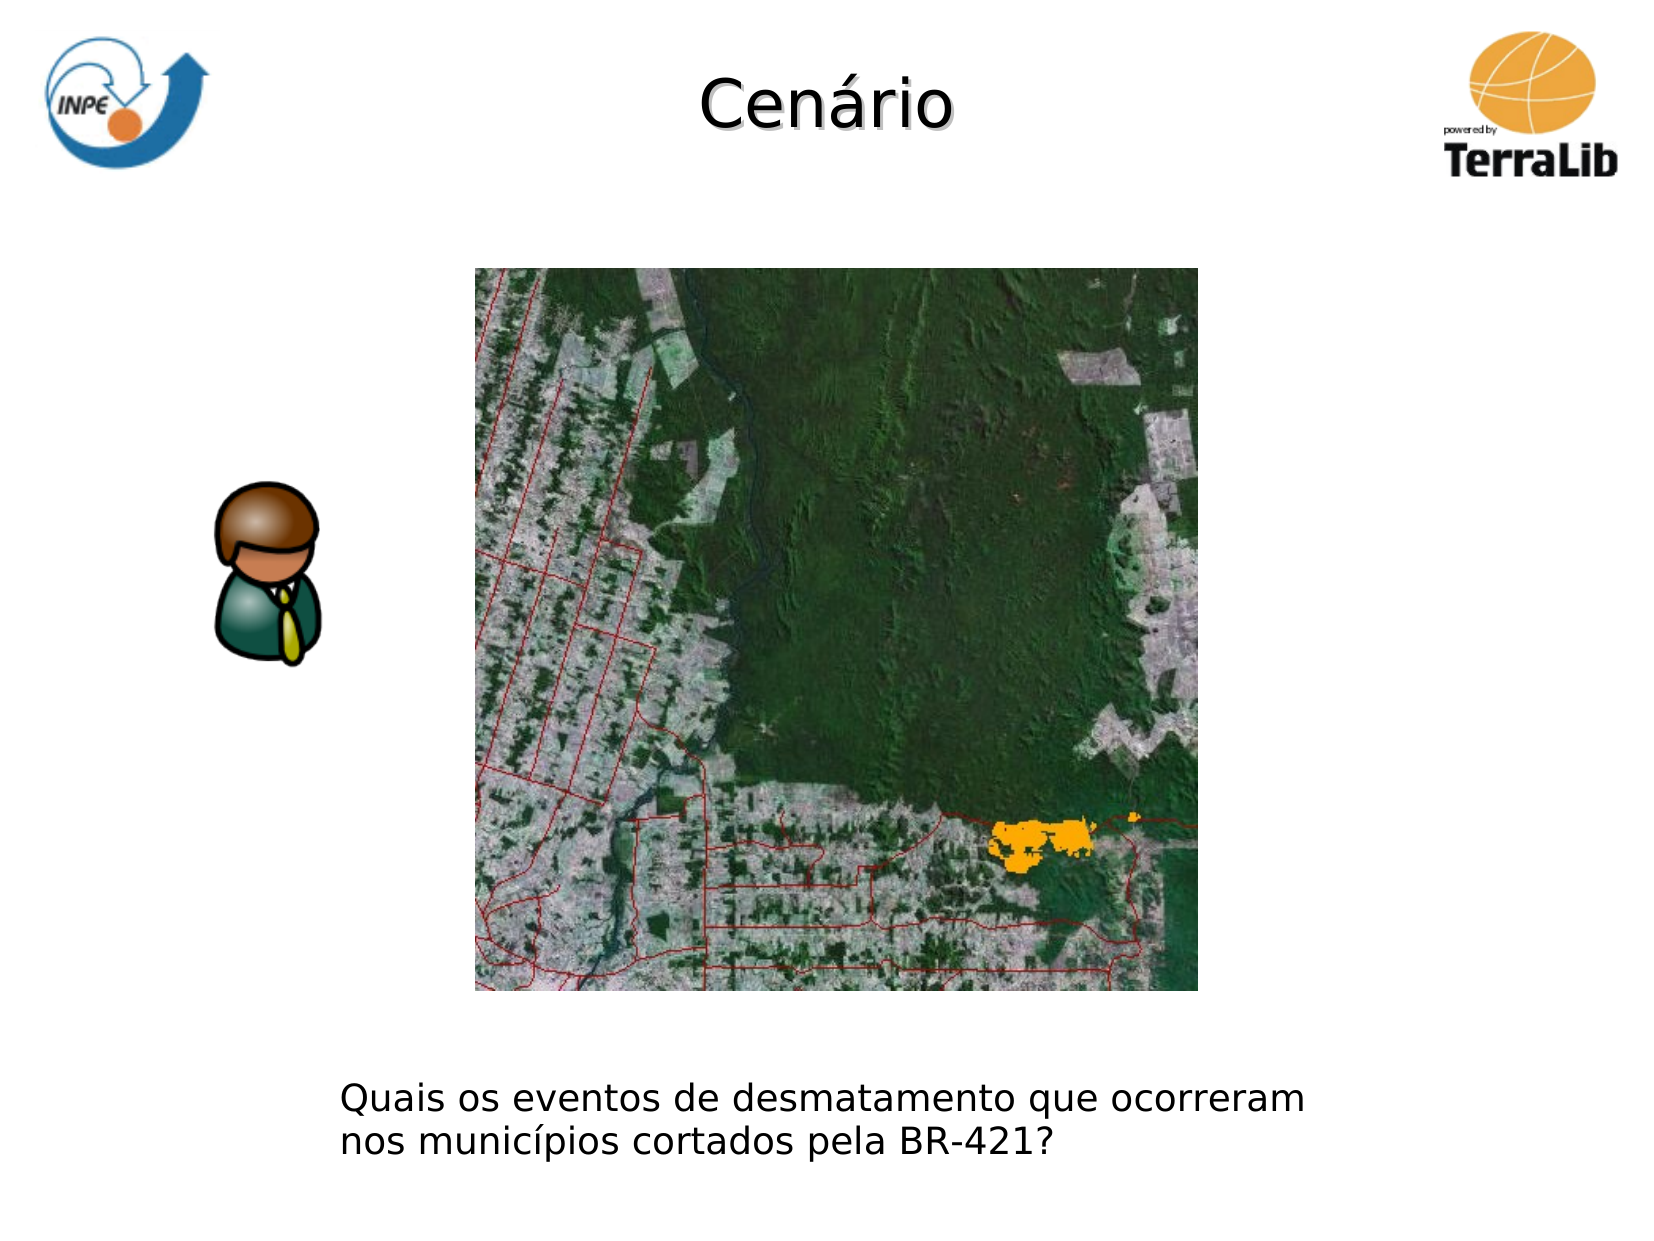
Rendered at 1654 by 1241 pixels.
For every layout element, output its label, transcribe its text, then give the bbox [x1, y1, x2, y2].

picture [1443, 29, 1619, 178]
title Cenário [206, 33, 1447, 176]
picture [475, 268, 1198, 991]
text_box Quais os eventos de desmatamento que ocorreram nos municípios cortados pela BR-421? [324, 1068, 1359, 1171]
picture [35, 29, 220, 178]
picture [170, 475, 367, 671]
